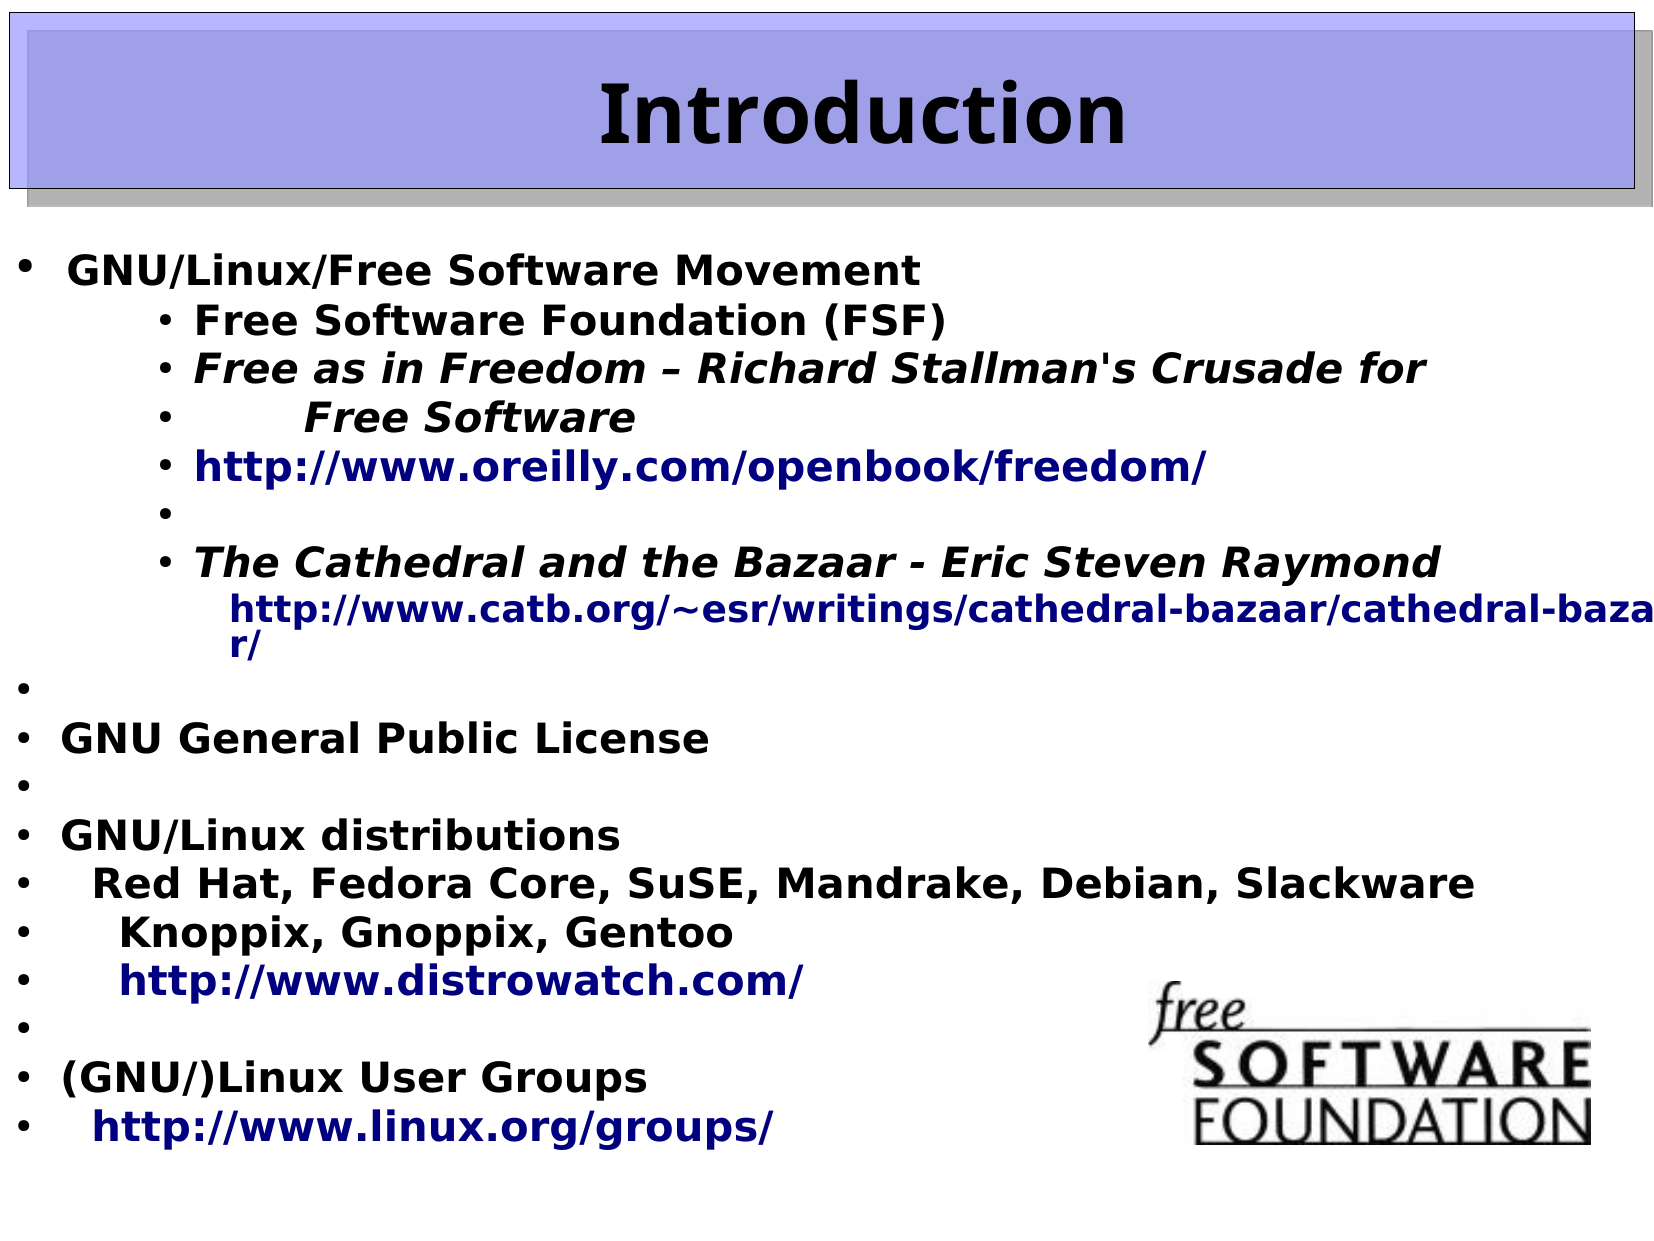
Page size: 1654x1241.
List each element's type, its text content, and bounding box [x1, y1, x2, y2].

text_box GNU/Linux/Free Software Movement Free Software Foundation (FSF) Free as in Freedom – Richard Stallman's Crusade for Free Software http://www.oreilly.com/openbook/freedom/ The Cathedral and the Bazaar - Eric Steven Raymond http://www.catb.org/~esr/writings/cathedral-bazaar/cathedral-bazaar/ GNU General Public License GNU/Linux distributions Red Hat, Fedora Core, SuSE, Mandrake, Debian, Slackware Knoppix, Gnoppix, Gentoo http://www.distrowatch.com/ (GNU/)Linux User Groups http://www.linux.org/groups/ [16, 238, 1654, 1168]
picture [1148, 981, 1591, 1145]
text_box [9, 12, 1635, 189]
text_box Introduction [481, 54, 1249, 162]
